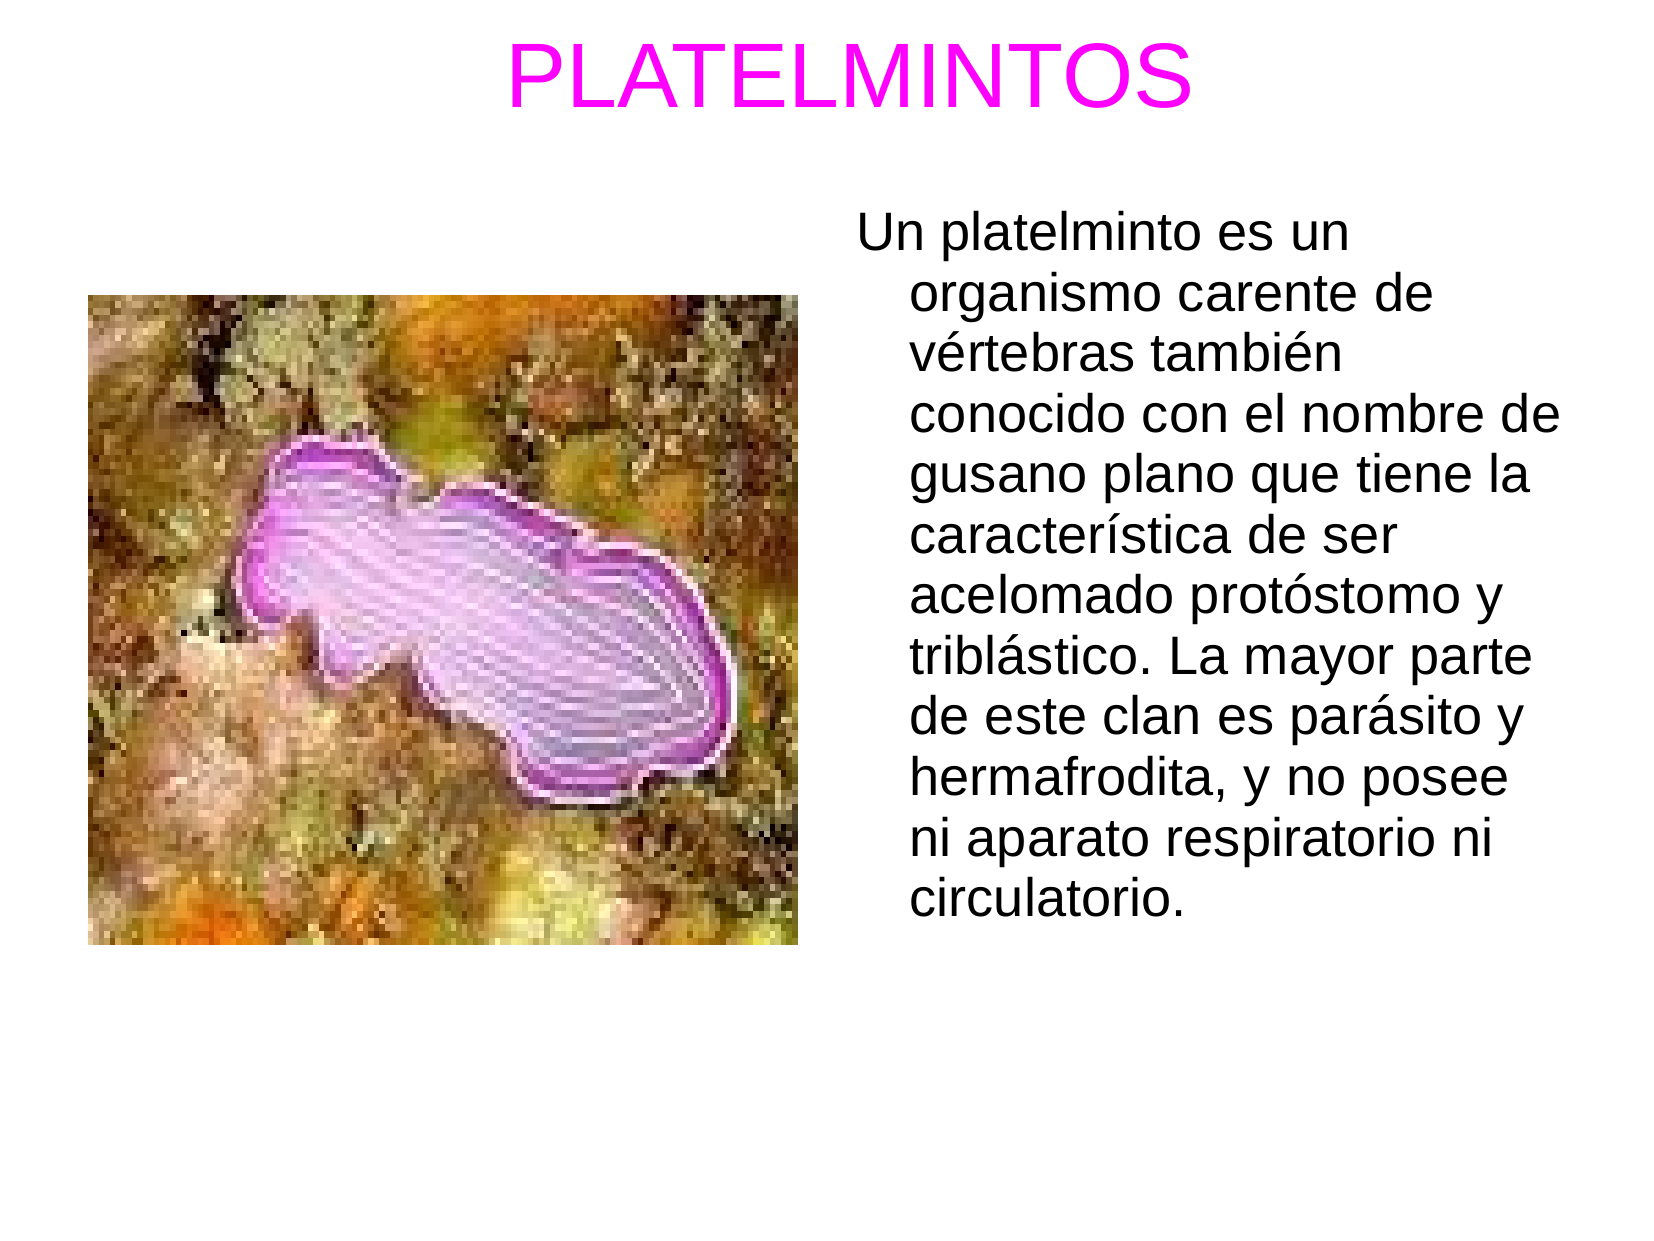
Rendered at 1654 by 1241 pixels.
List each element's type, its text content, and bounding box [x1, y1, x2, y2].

picture [88, 295, 798, 945]
title PLATELMINTOS [106, 0, 1595, 151]
list Un platelminto es un organismo carente de vértebras también conocido con el nombre de gusano plano que tiene la característica de ser acelomado protóstomo y triblástico. La mayor parte de este clan es parásito y hermafrodita, y no posee ni aparato respiratorio ni circulatorio. [838, 201, 1565, 1009]
